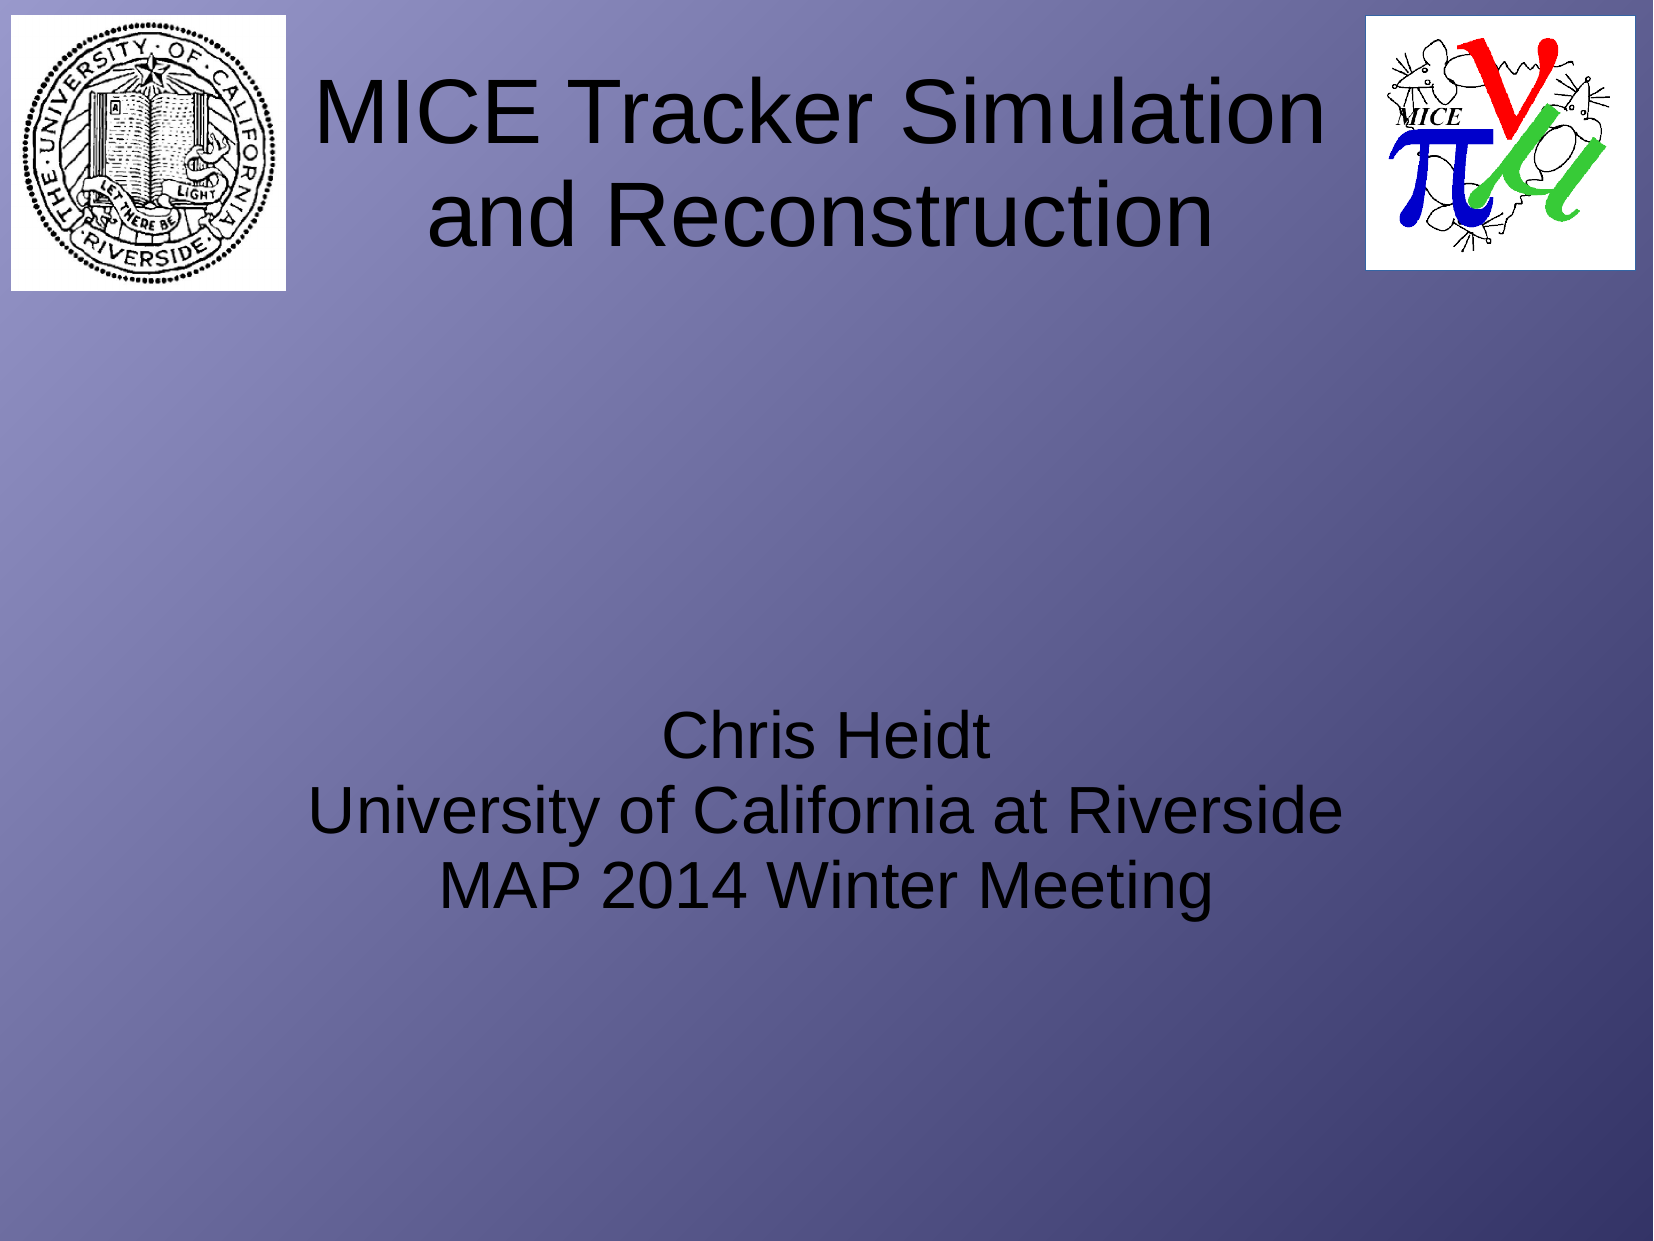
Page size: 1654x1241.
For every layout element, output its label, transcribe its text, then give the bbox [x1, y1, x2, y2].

text_box [1630, 15, 1636, 271]
picture [1365, 6, 1630, 271]
picture [11, 15, 286, 291]
subtitle Chris Heidt University of California at Riverside MAP 2014 Winter Meeting [82, 450, 1571, 1171]
title MICE Tracker Simulation and Reconstruction [286, 60, 1365, 268]
